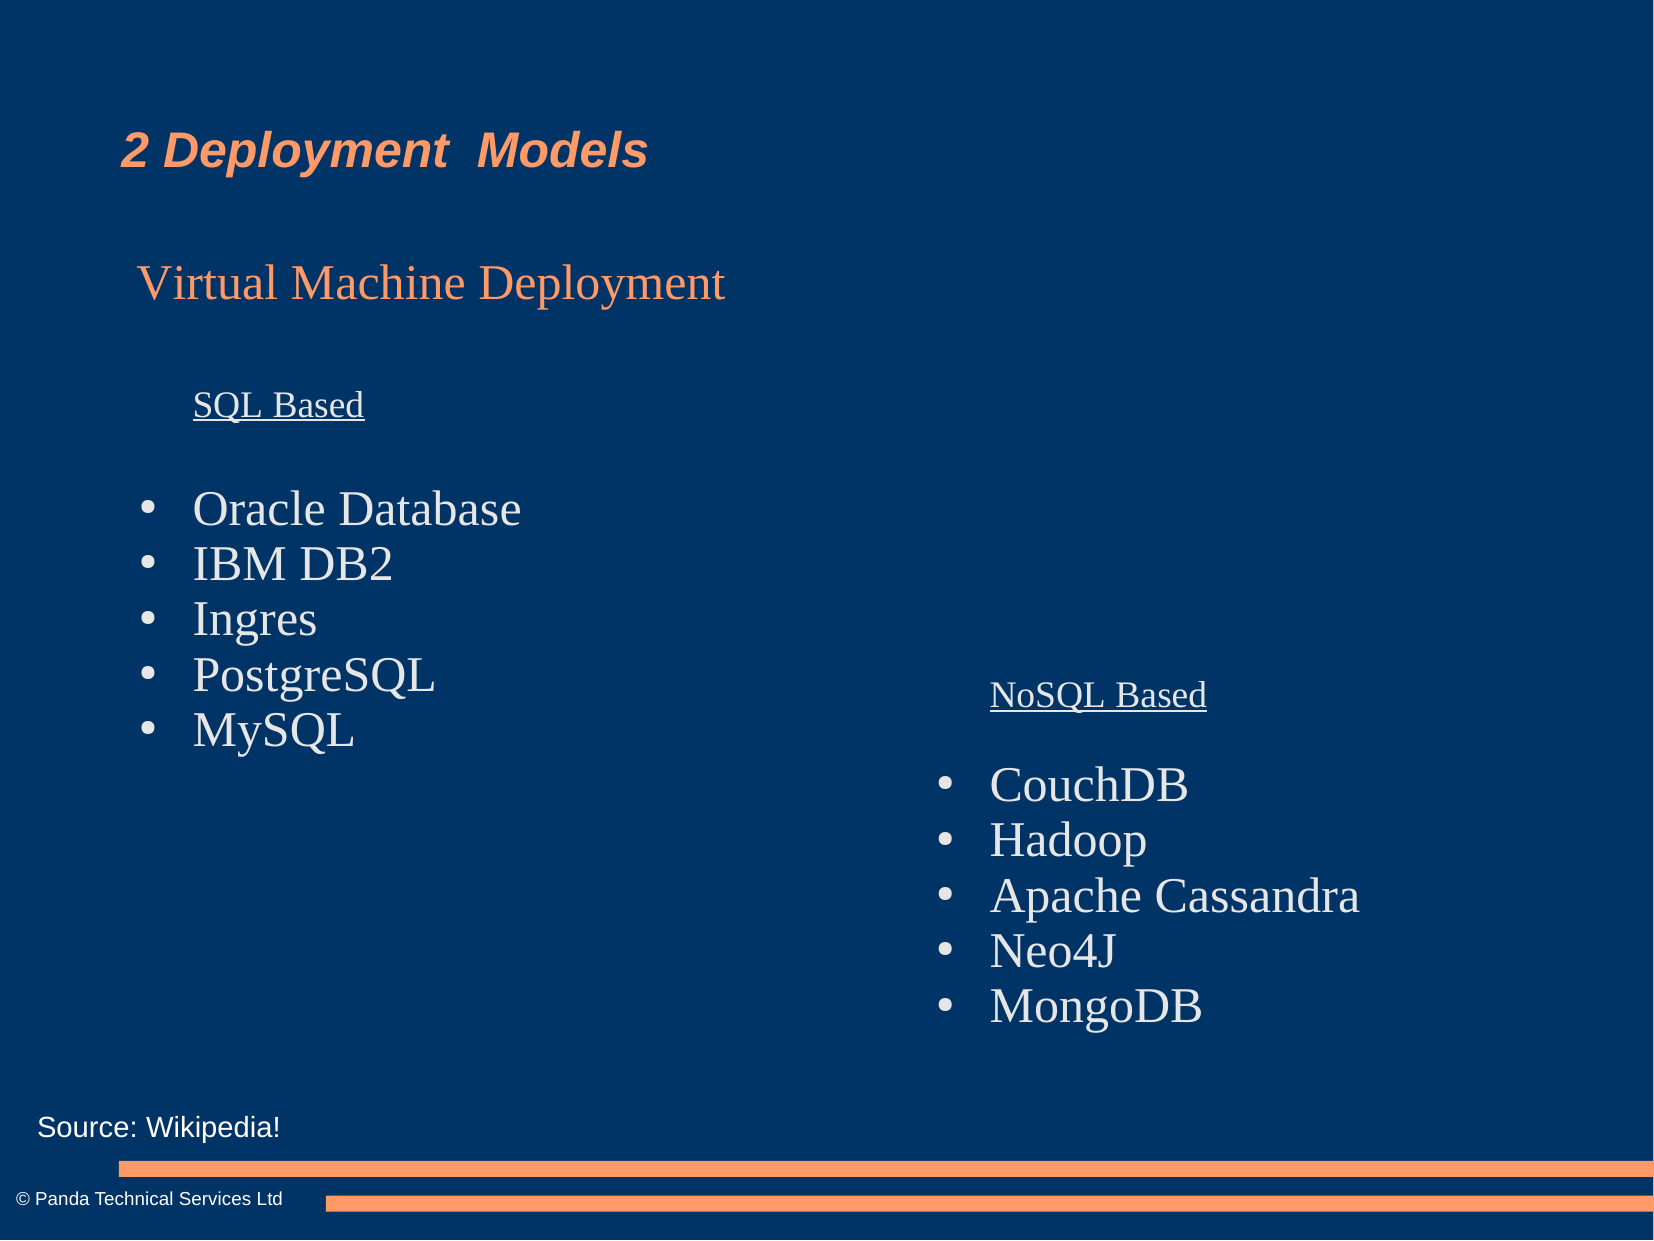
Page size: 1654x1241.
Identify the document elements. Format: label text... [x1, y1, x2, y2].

text_box Source: Wikipedia! [22, 1103, 296, 1152]
title 2 Deployment Models [121, 46, 1534, 254]
list Virtual Machine Deployment [65, 255, 768, 325]
list SQL Based Oracle Database IBM DB2 Ingres PostgreSQL MySQL [121, 383, 562, 758]
list NoSQL Based CouchDB Hadoop Apache Cassandra Neo4J MongoDB [918, 673, 1388, 1034]
text_box © Panda Technical Services Ltd [1, 1181, 297, 1218]
